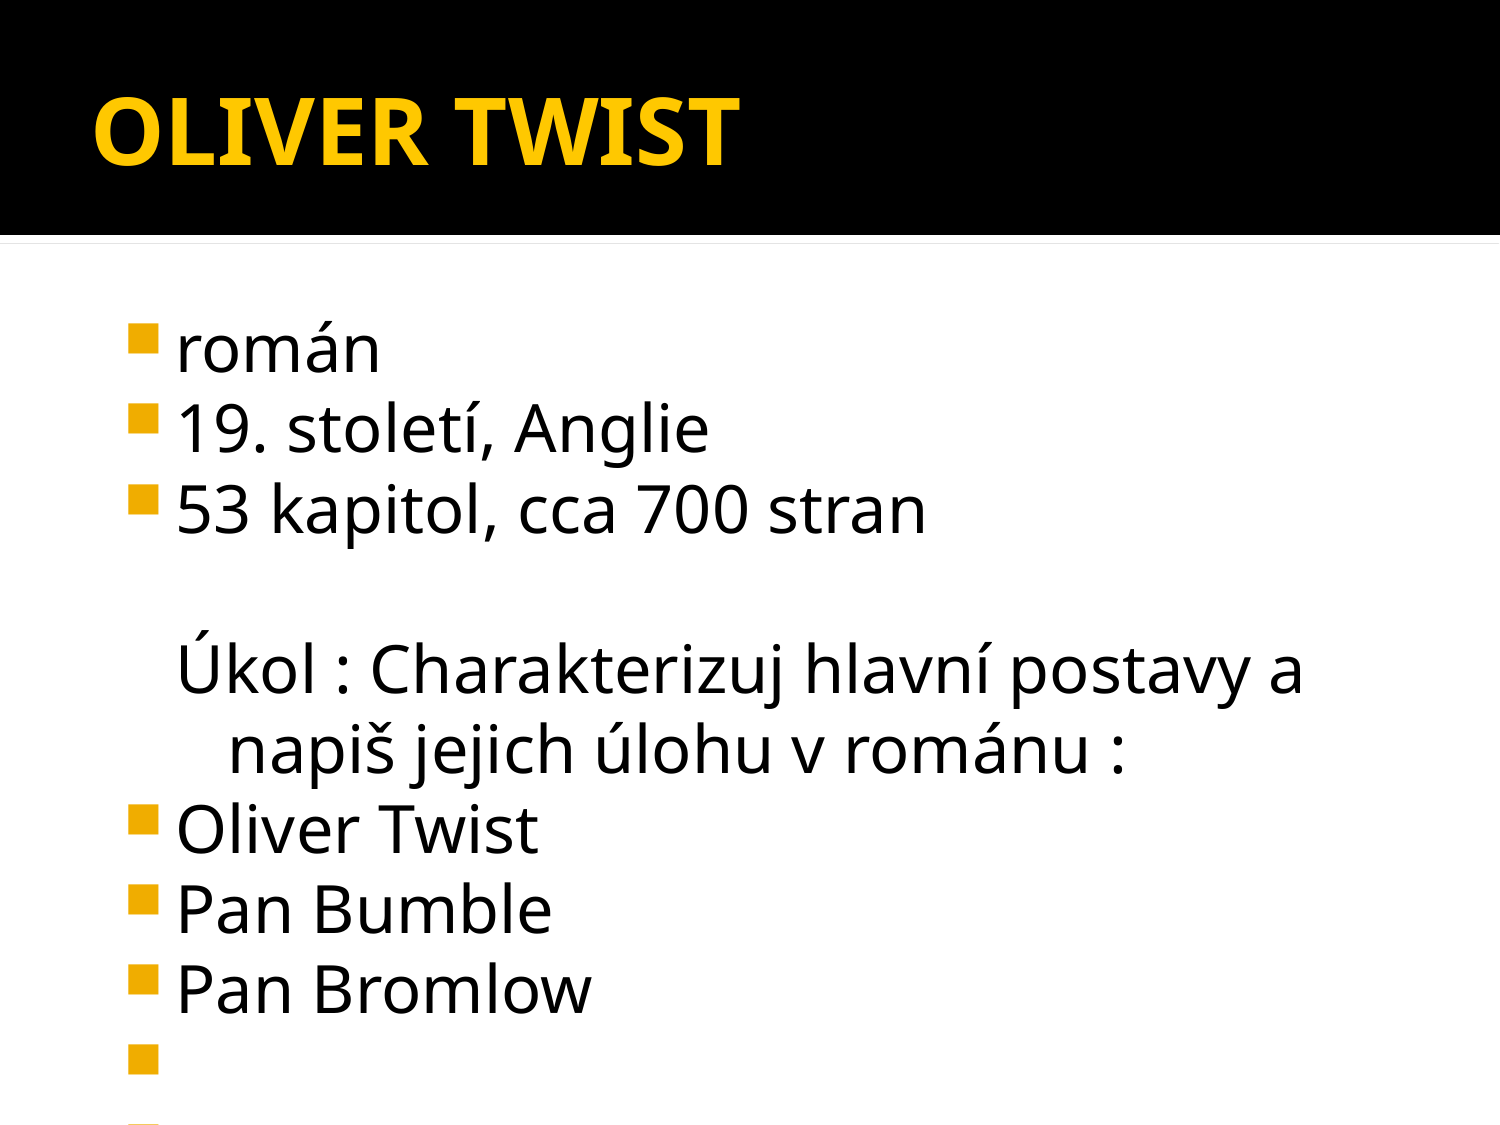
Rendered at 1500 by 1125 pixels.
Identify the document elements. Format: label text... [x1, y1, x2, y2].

title OLIVER TWIST [75, 25, 1426, 232]
list román 19. století, Anglie 53 kapitol, cca 700 stran Úkol : Charakterizuj hlavní postavy a napiš jejich úlohu v románu : Oliver Twist Pan Bumble Pan Bromlow [75, 291, 1426, 1051]
